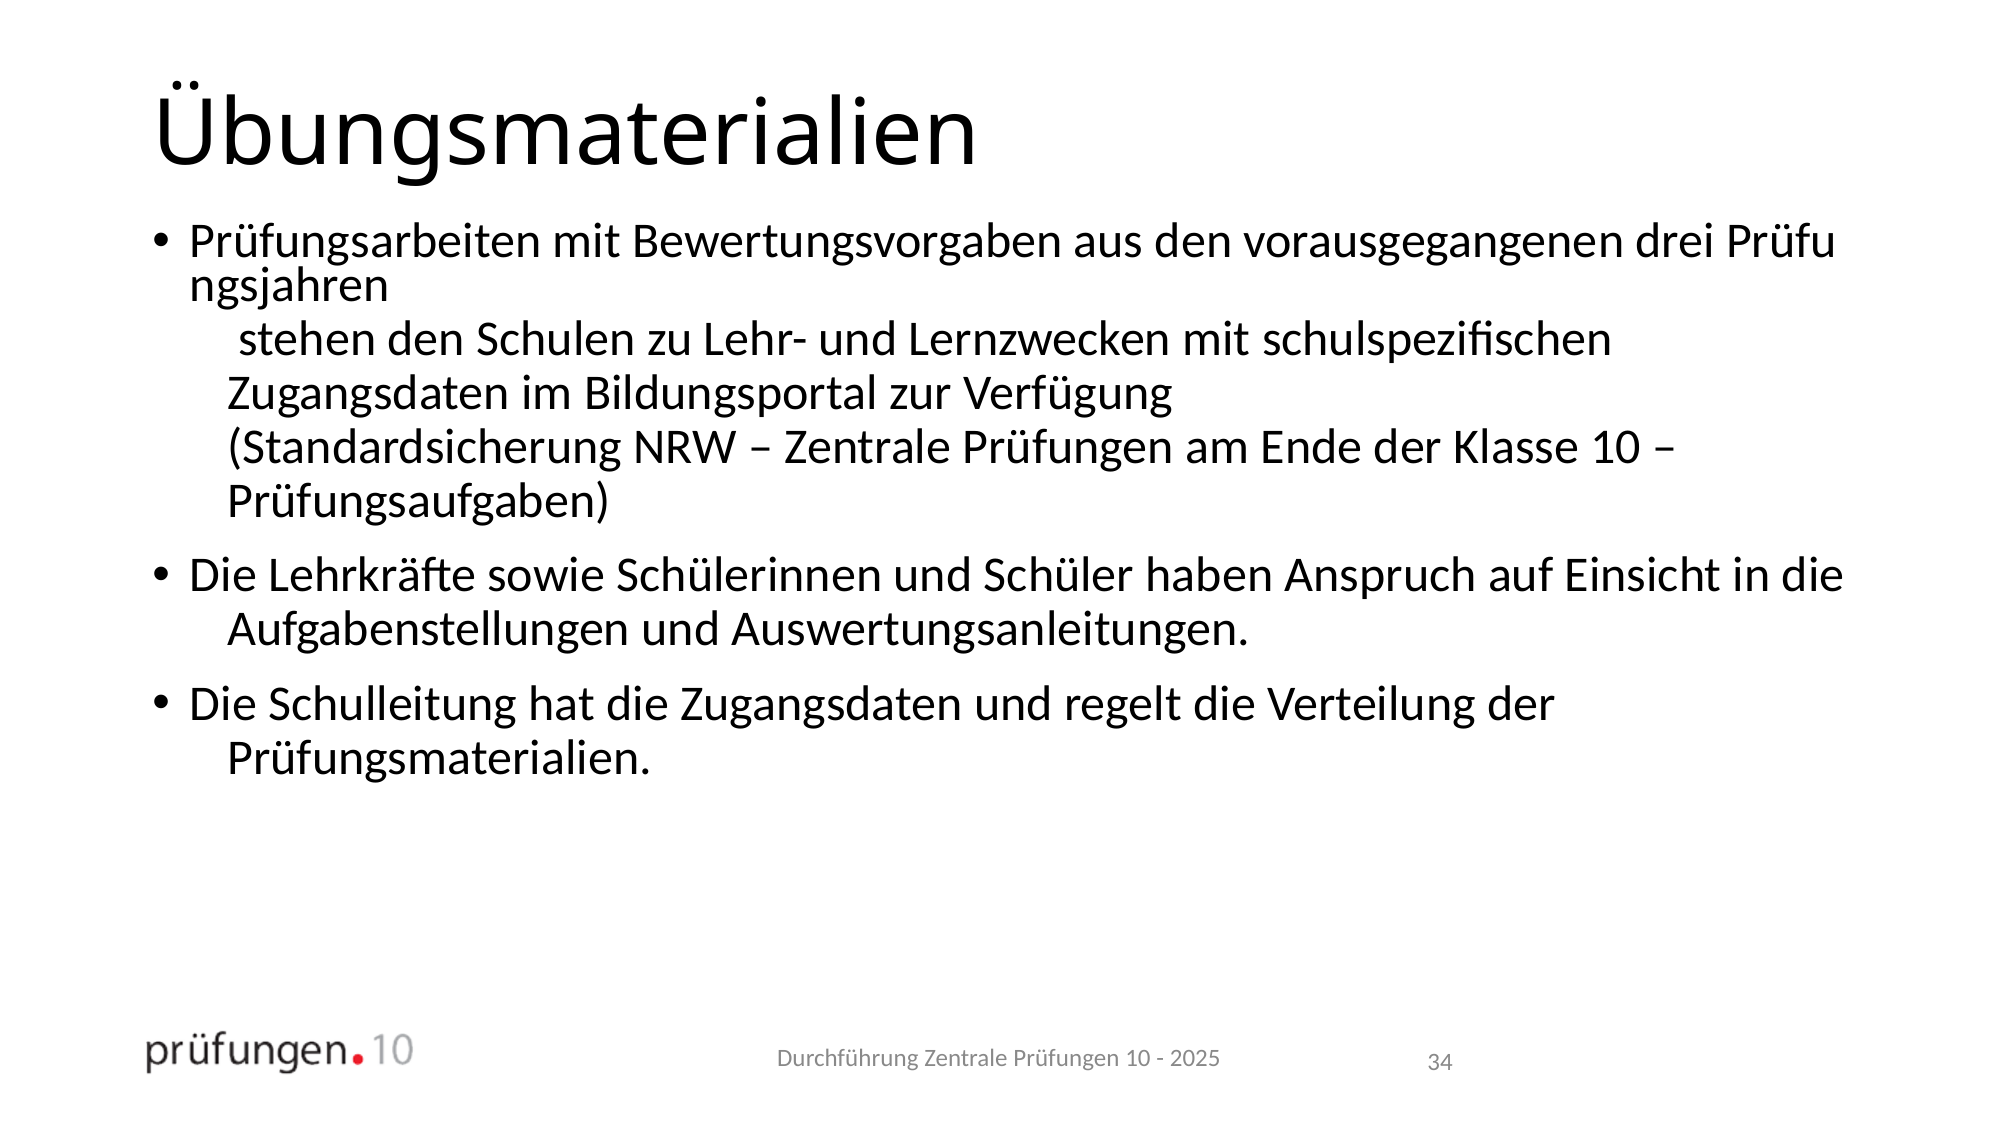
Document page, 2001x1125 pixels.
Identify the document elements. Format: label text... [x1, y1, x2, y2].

list Prüfungsarbeiten mit Bewertungsvorgaben aus den vorausgegangenen drei Prüfungsjahren stehen den Schulen zu Lehr- und Lernzwecken mit schulspezifischen Zugangsdaten im Bildungsportal zur Verfügung (Standardsicherung NRW – Zentrale Prüfungen am Ende der Klasse 10 – Prüfungsaufgaben) Die Lehrkräfte sowie Schülerinnen und Schüler haben Anspruch auf Einsicht in die Aufgabenstellungen und Auswertungsanleitungen. Die Schulleitung hat die Zugangsdaten und regelt die Verteilung der Prüfungsmaterialien. [137, 207, 1863, 1014]
text_box <Foliennummer> [1412, 1030, 1863, 1091]
picture [137, 1023, 423, 1080]
title Übungsmaterialien [137, 77, 1863, 193]
